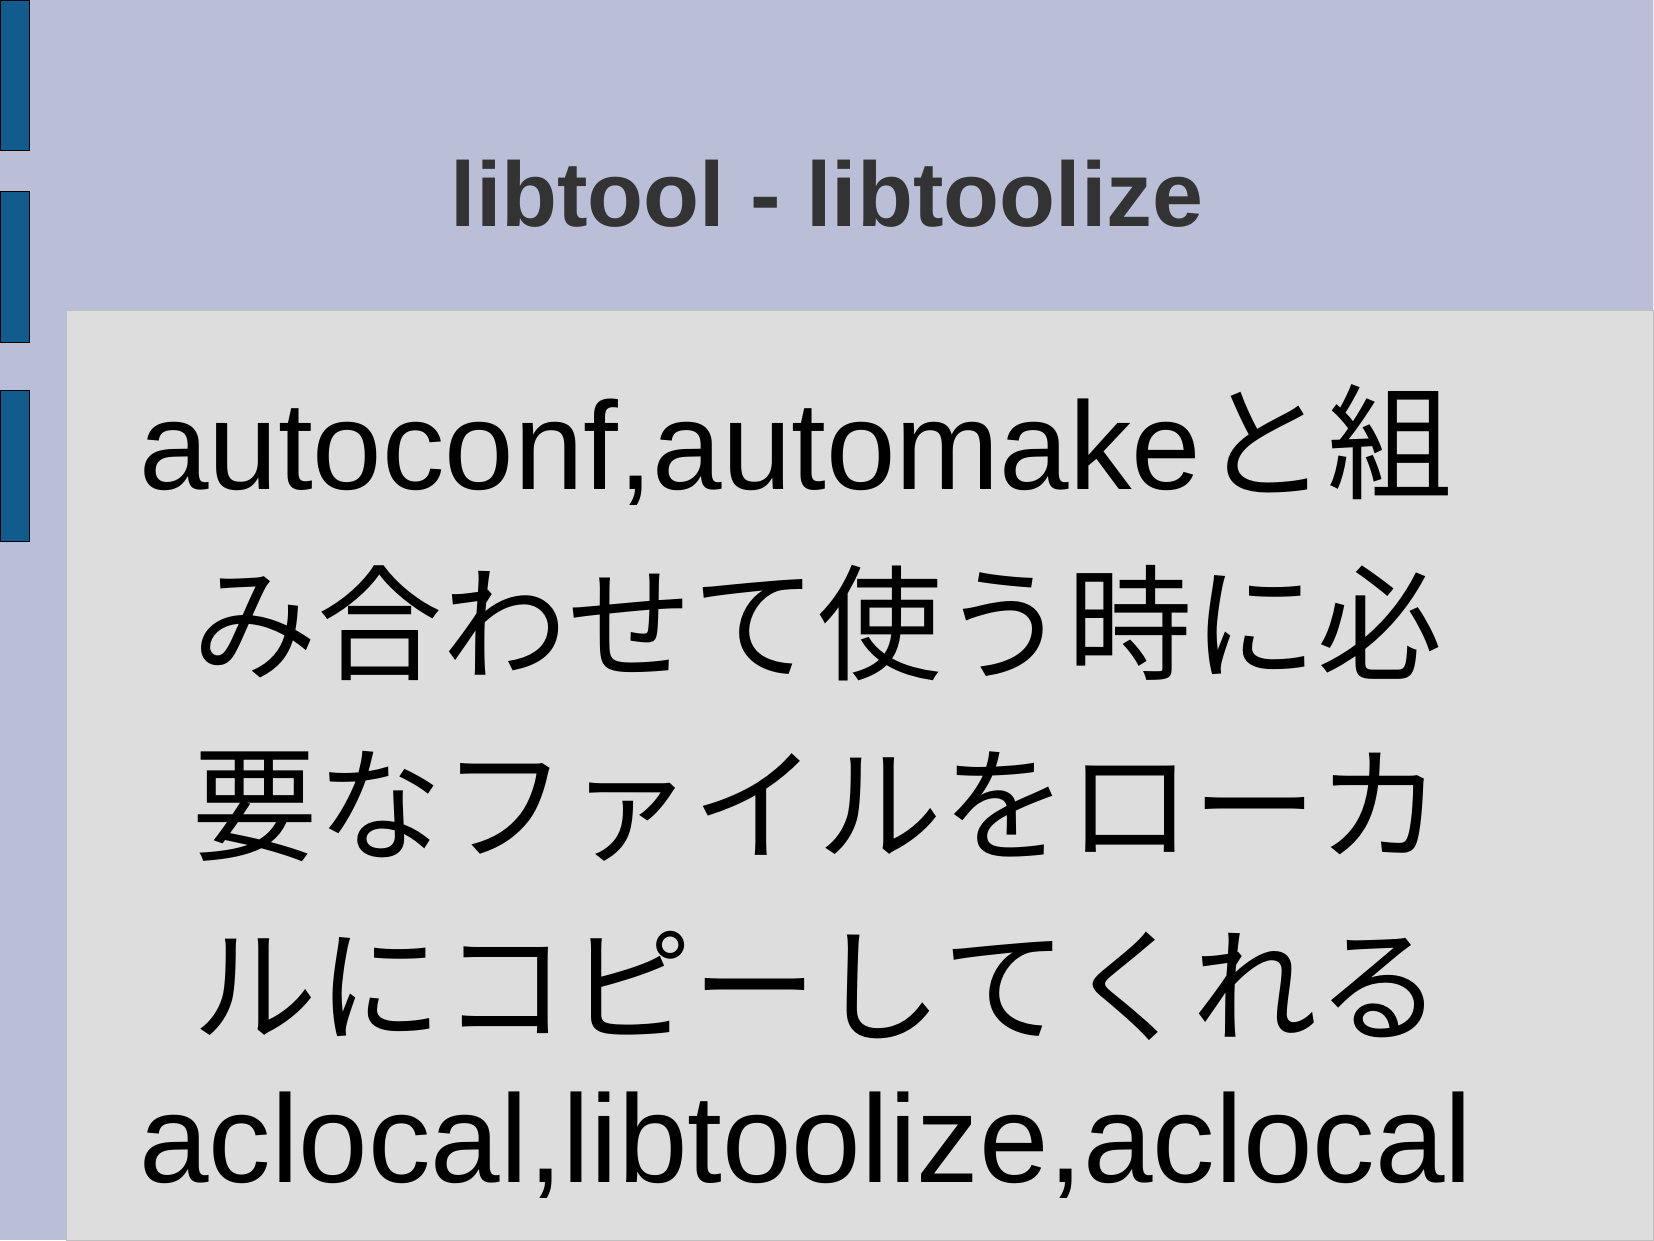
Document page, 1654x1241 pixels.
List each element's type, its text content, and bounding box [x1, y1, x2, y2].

list autoconf,automakeと組み合わせて使う時に必要なファイルをローカルにコピーしてくれる aclocal,libtoolize,aclocalの順に実行 [121, 344, 1534, 1128]
title libtool - libtoolize [121, 91, 1534, 299]
